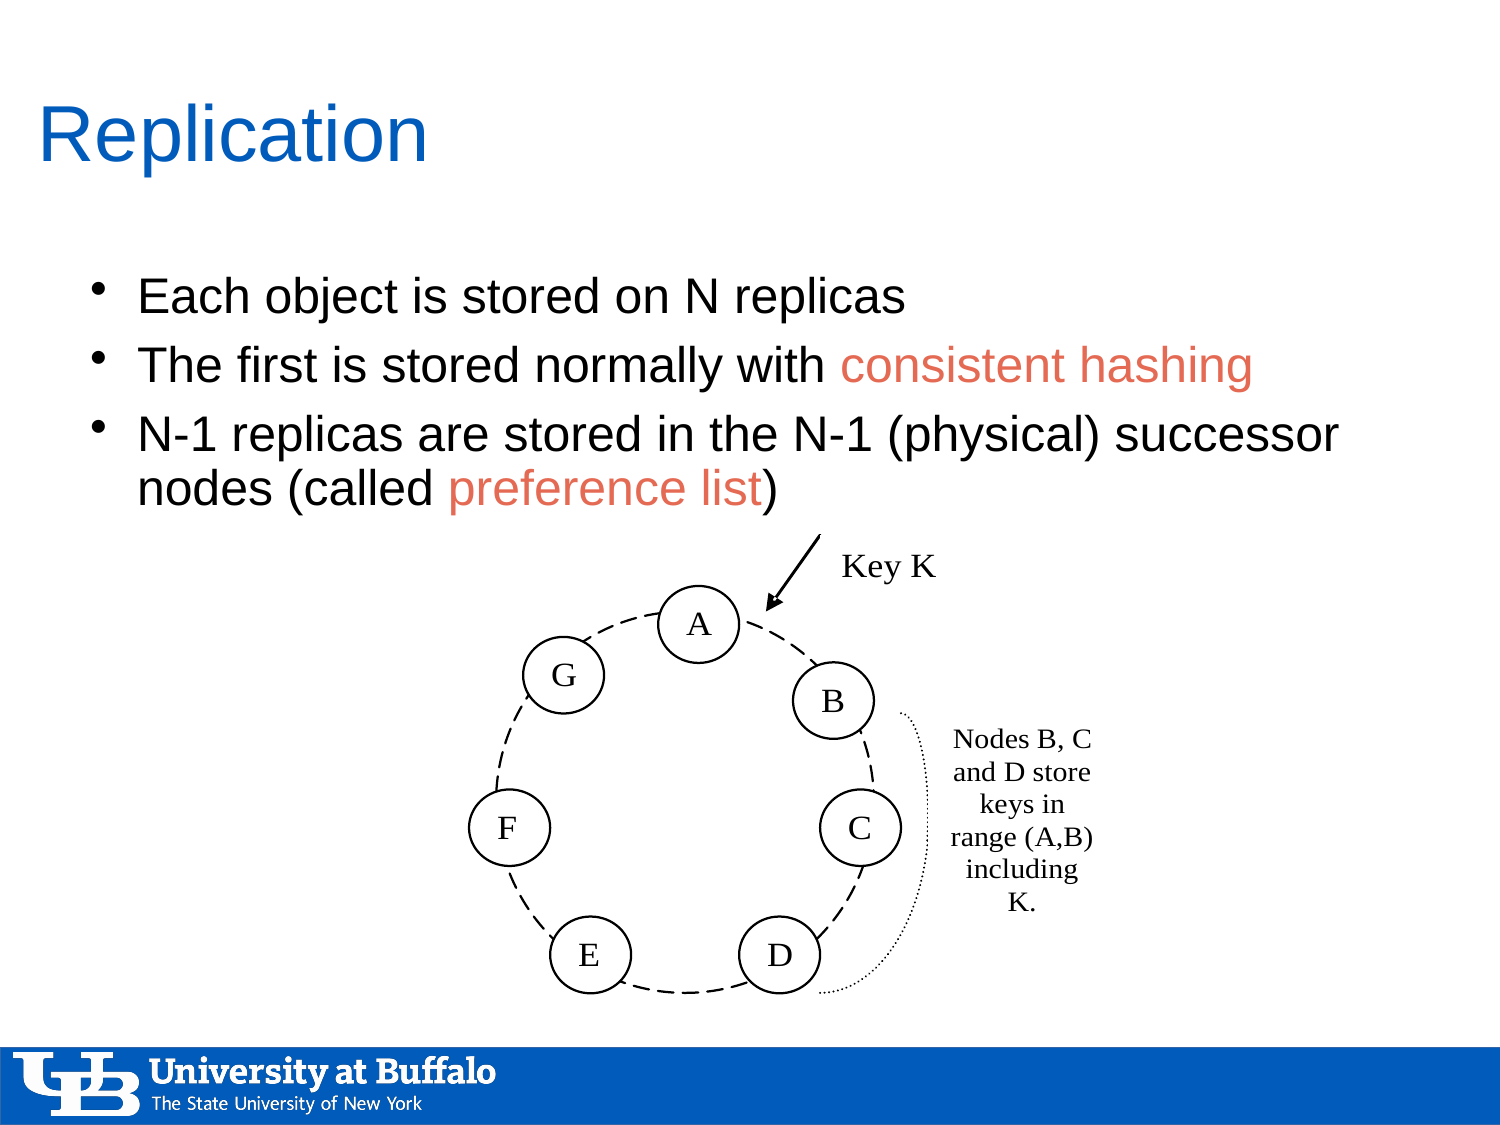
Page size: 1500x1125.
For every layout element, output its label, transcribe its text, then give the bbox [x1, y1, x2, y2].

list Each object is stored on N replicas The first is stored normally with consistent hashing N-1 replicas are stored in the N-1 (physical) successor nodes (called preference list) [75, 263, 1425, 916]
picture [450, 525, 1118, 1036]
picture [13, 1052, 496, 1116]
title Replication [37, 95, 1388, 173]
